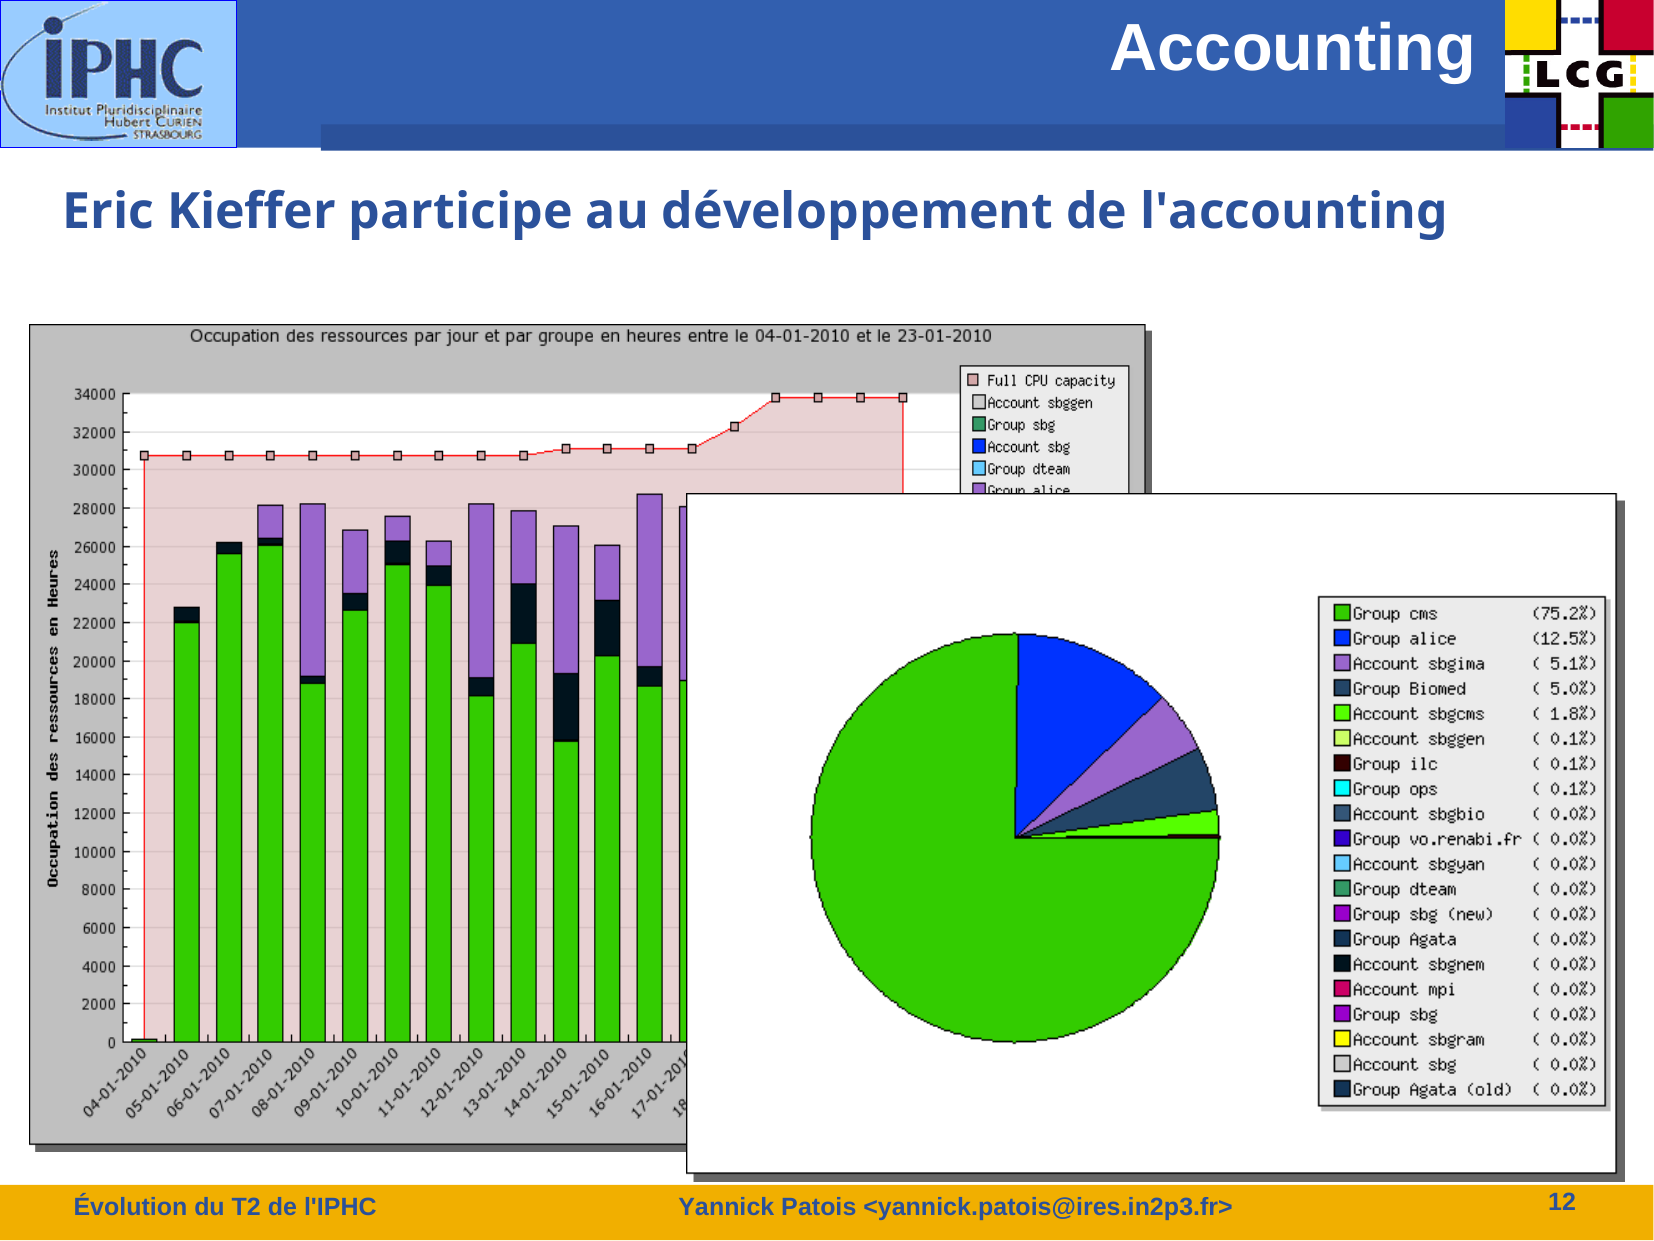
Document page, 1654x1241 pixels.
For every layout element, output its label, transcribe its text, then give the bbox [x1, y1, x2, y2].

title Accounting [236, 0, 1477, 98]
picture [29, 324, 1625, 1182]
picture [0, 0, 204, 141]
list Eric Kieffer participe au développement de l'accounting [62, 176, 1595, 266]
